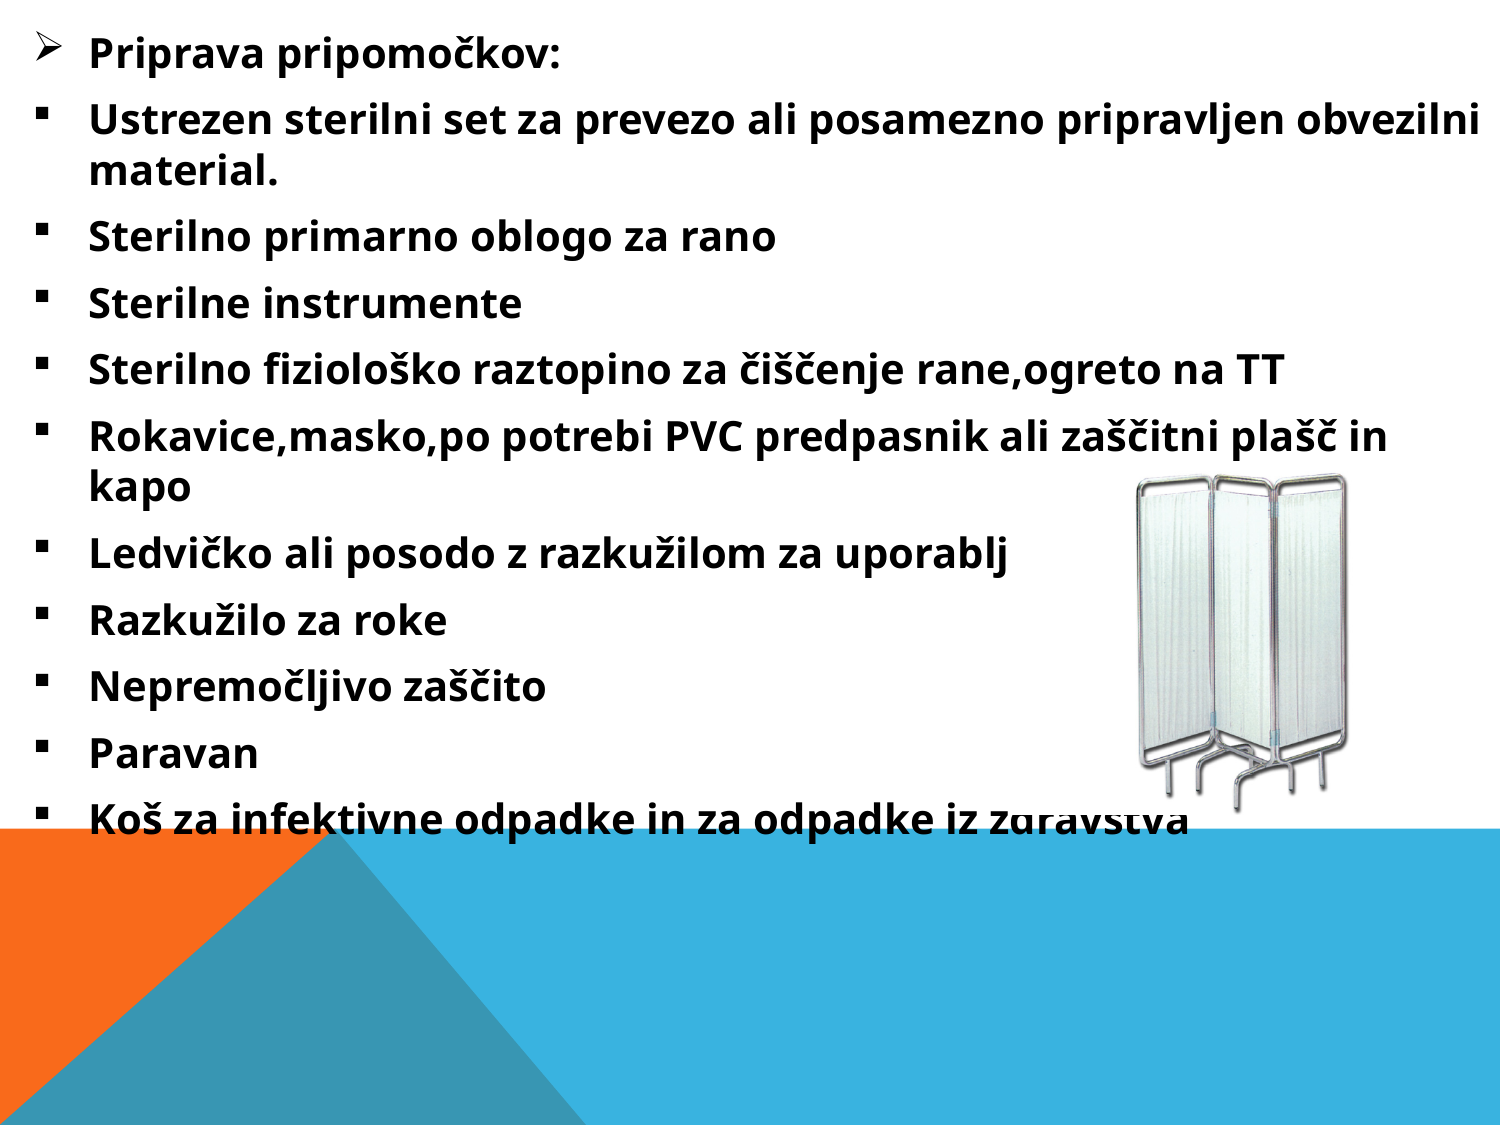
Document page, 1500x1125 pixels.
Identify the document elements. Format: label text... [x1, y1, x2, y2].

picture [1009, 467, 1472, 815]
list Priprava pripomočkov: Ustrezen sterilni set za prevezo ali posamezno pripravljen obvezilni material. Sterilno primarno oblogo za rano Sterilne instrumente Sterilno fiziološko raztopino za čiščenje rane,ogreto na TT Rokavice,masko,po potrebi PVC predpasnik ali zaščitni plašč in kapo Ledvičko ali posodo z razkužilom za uporabljene instrumente Razkužilo za roke Nepremočljivo zaščito Paravan Koš za infektivne odpadke in za odpadke iz zdravstva [17, 19, 1500, 823]
